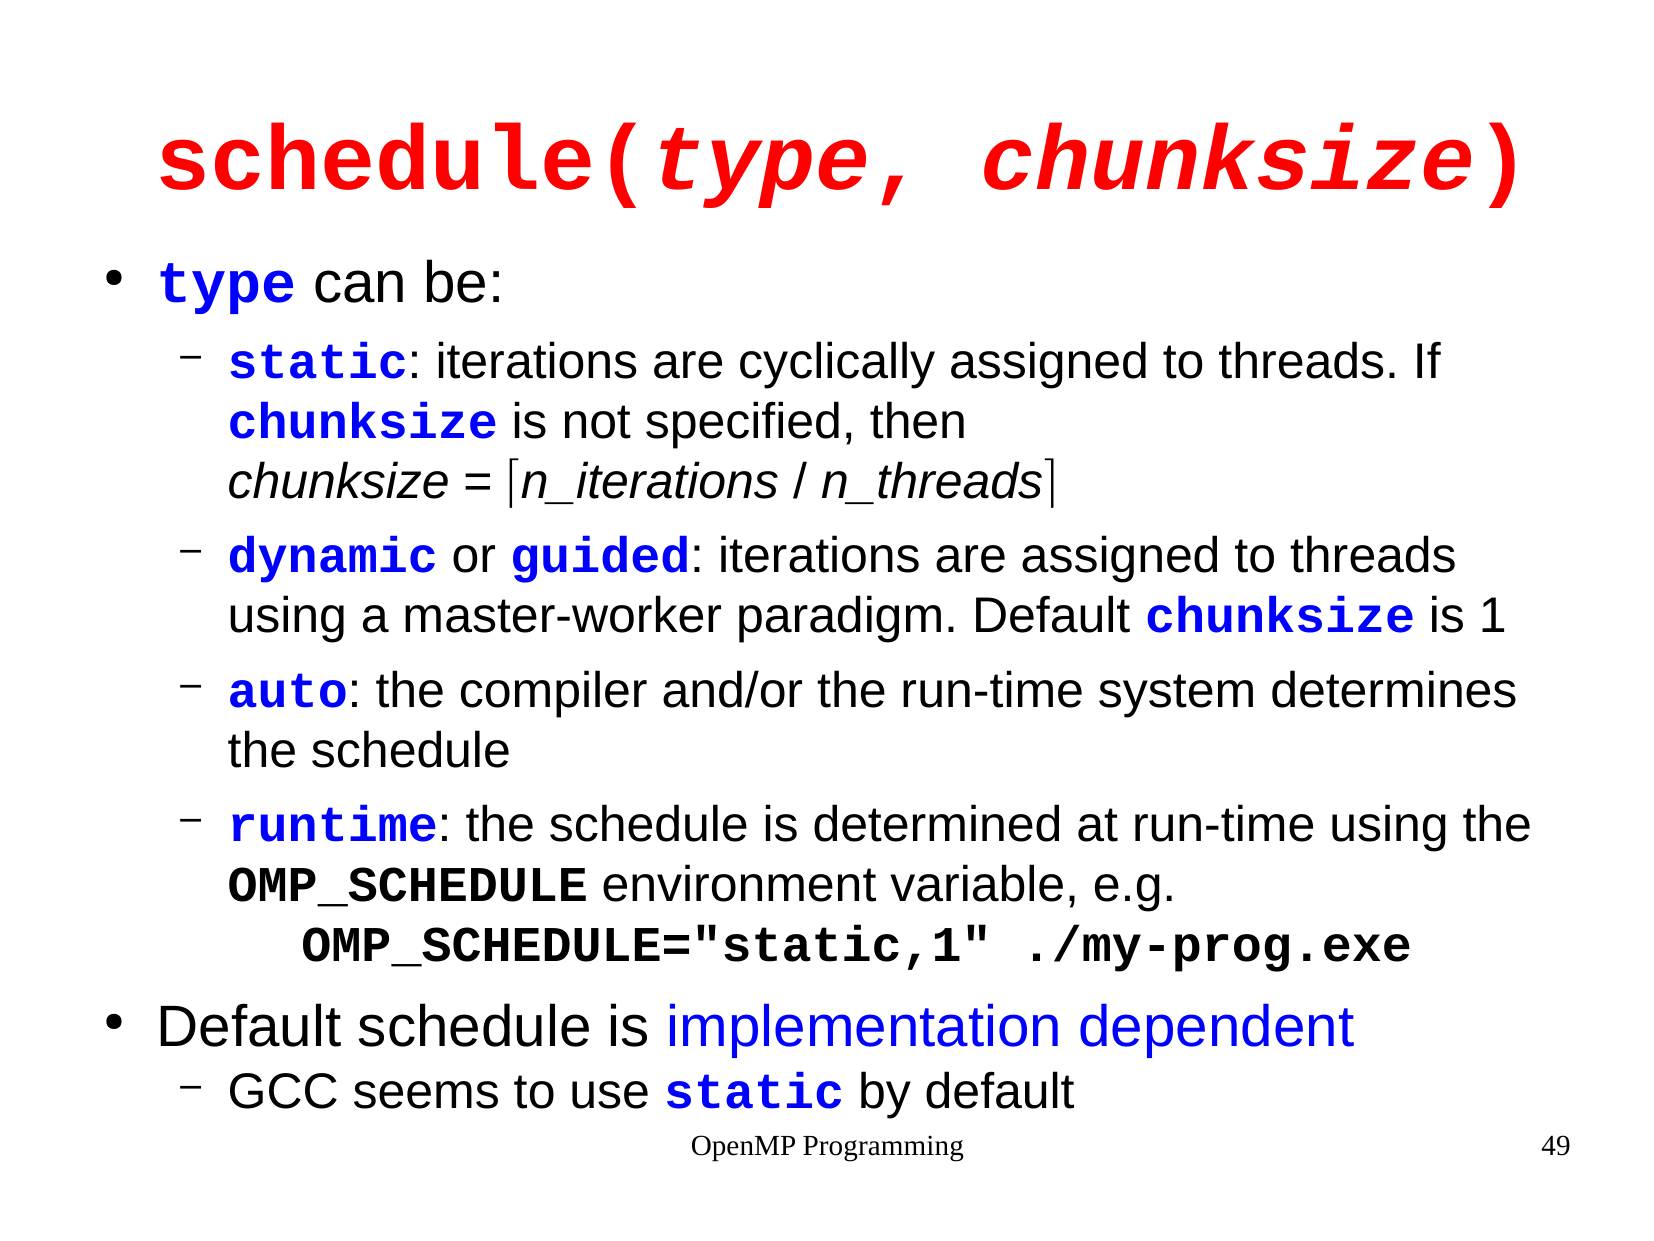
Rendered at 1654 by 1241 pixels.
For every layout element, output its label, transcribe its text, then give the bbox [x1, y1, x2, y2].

title schedule(type, chunksize) [82, 49, 1571, 257]
list type can be: static: iterations are cyclically assigned to threads. If chunksize is not specified, then chunksize = ⌈n_iterations / n_threads⌉ dynamic or guided: iterations are assigned to threads using a master-worker paradigm. Default chunksize is 1 auto: the compiler and/or the run-time system determines the schedule runtime: the schedule is determined at run-time using the OMP_SCHEDULE environment variable, e.g. OMP_SCHEDULE="static,1" ./my-prog.exe Default schedule is implementation dependent GCC seems to use static by default [70, 236, 1560, 1127]
